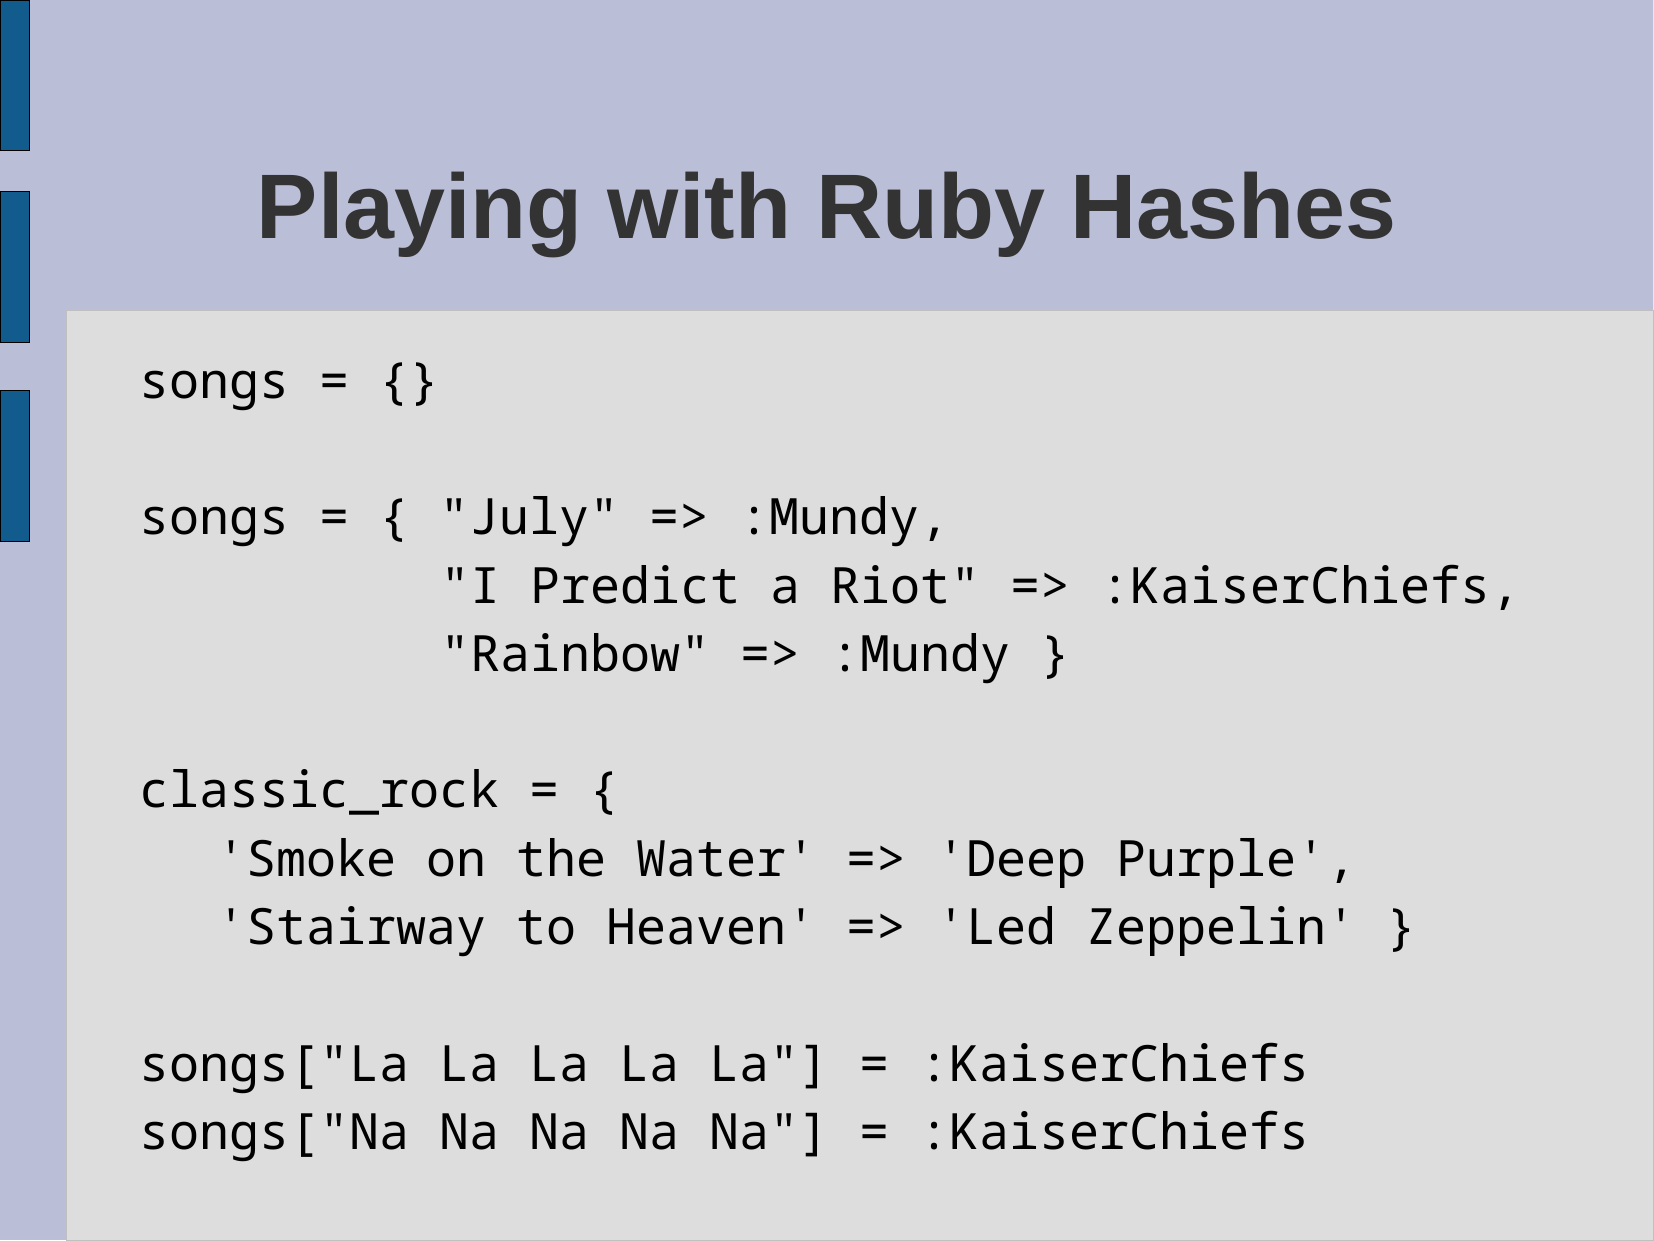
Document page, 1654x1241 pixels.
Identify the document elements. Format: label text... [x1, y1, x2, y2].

list songs = {} songs = { "July" => :Mundy, "I Predict a Riot" => :KaiserChiefs, "Rainbow" => :Mundy } classic_rock = { 'Smoke on the Water' => 'Deep Purple', 'Stairway to Heaven' => 'Led Zeppelin' } songs["La La La La La"] = :KaiserChiefs songs["Na Na Na Na Na"] = :KaiserChiefs songs classic_rock [121, 344, 1534, 1215]
title Playing with Ruby Hashes [121, 102, 1534, 311]
